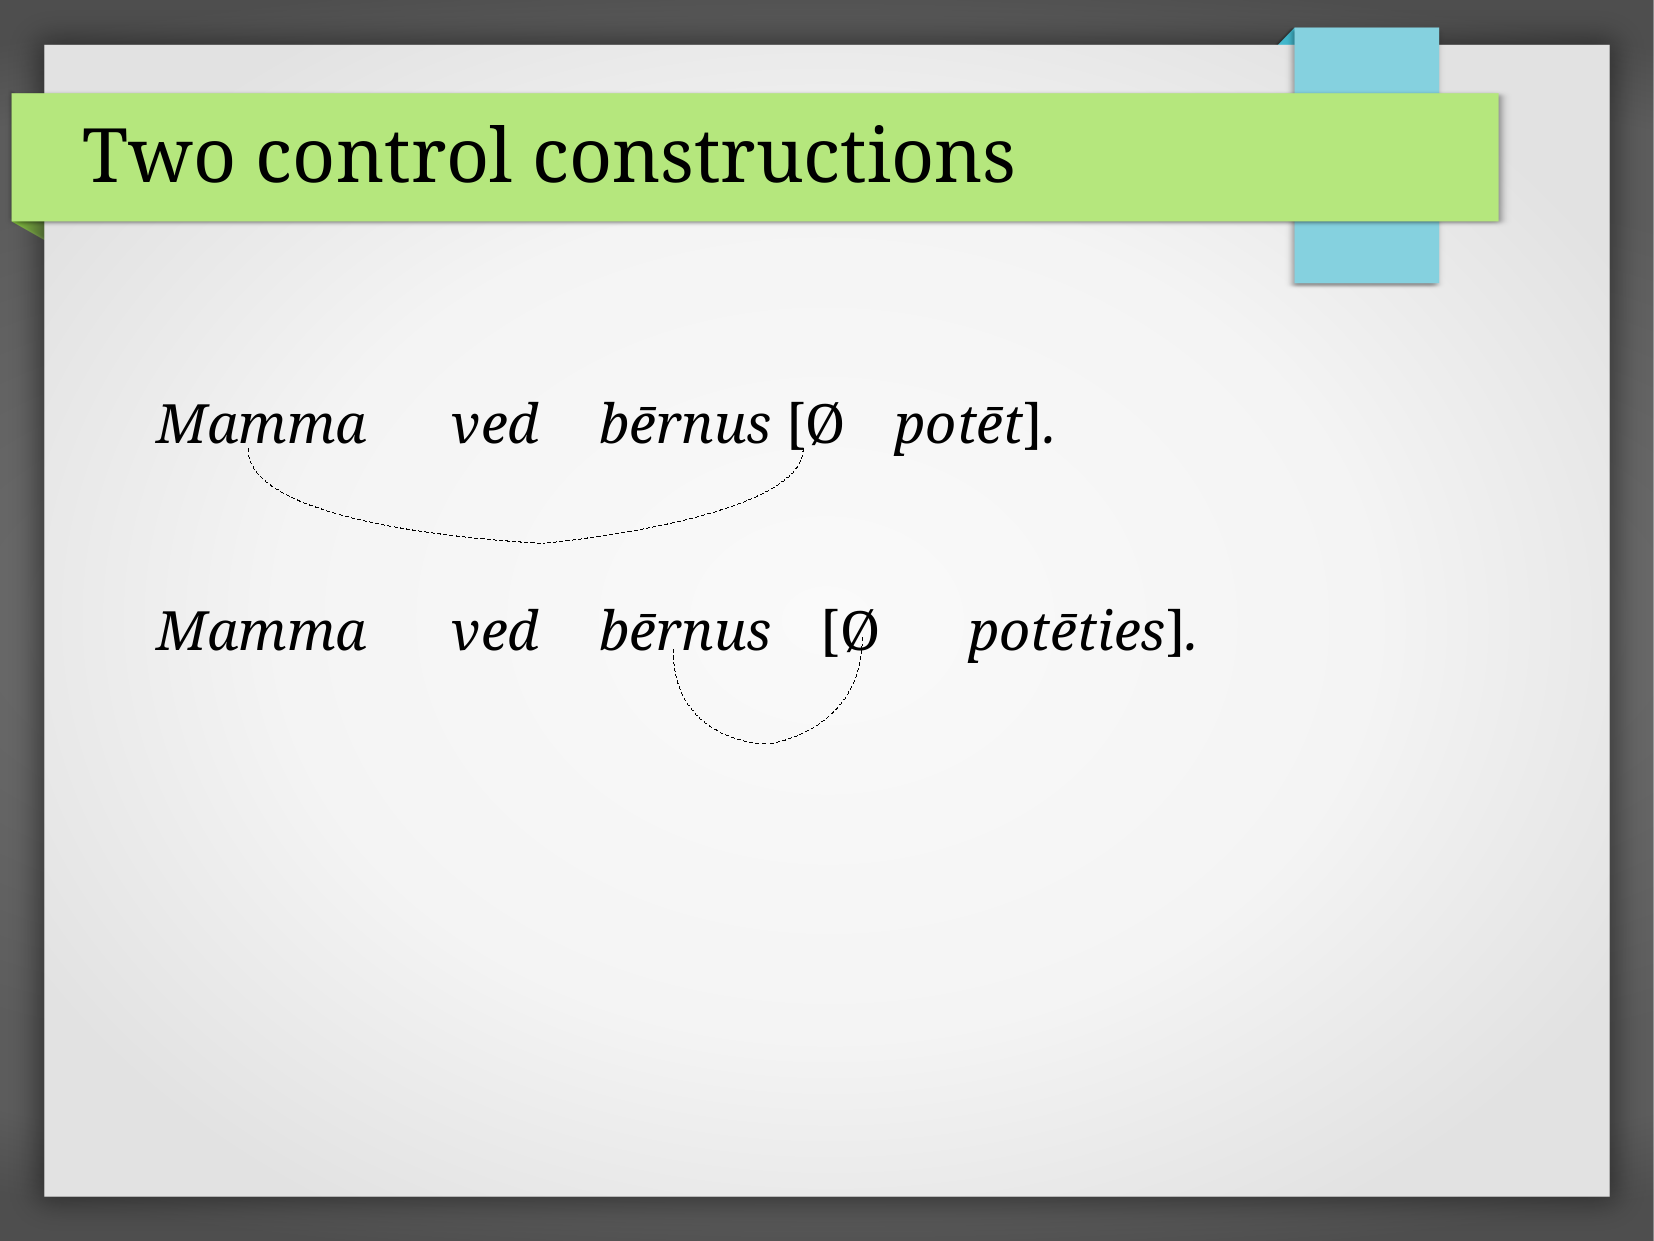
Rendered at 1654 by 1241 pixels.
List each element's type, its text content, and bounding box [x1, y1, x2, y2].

picture [0, 0, 1654, 1241]
title Two control constructions [82, 94, 1264, 213]
list Mamma ved bērnus [Ø potēt]. Mamma ved bērnus [Ø potēties]. [82, 295, 1571, 1015]
